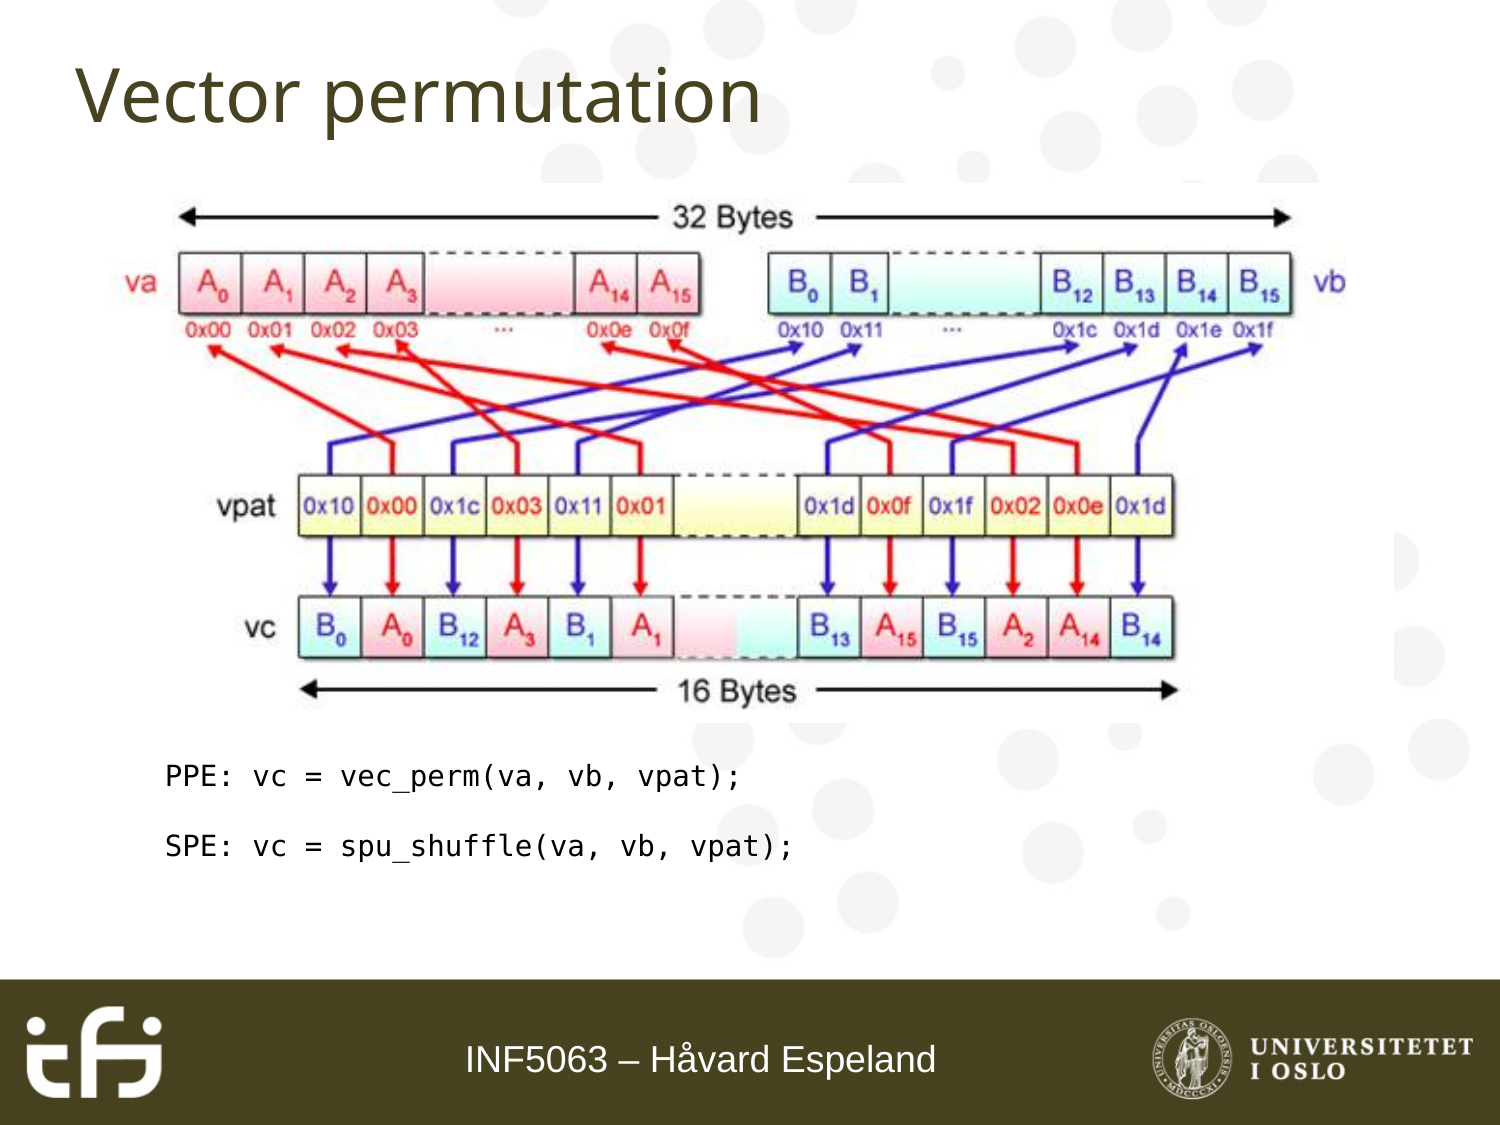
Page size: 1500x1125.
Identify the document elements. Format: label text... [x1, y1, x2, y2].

text_box PPE: vc = vec_perm(va, vb, vpat); SPE: vc = spu_shuffle(va, vb, vpat); [150, 750, 1276, 883]
title Vector permutation [75, 40, 1426, 146]
picture [0, 0, 1500, 1125]
